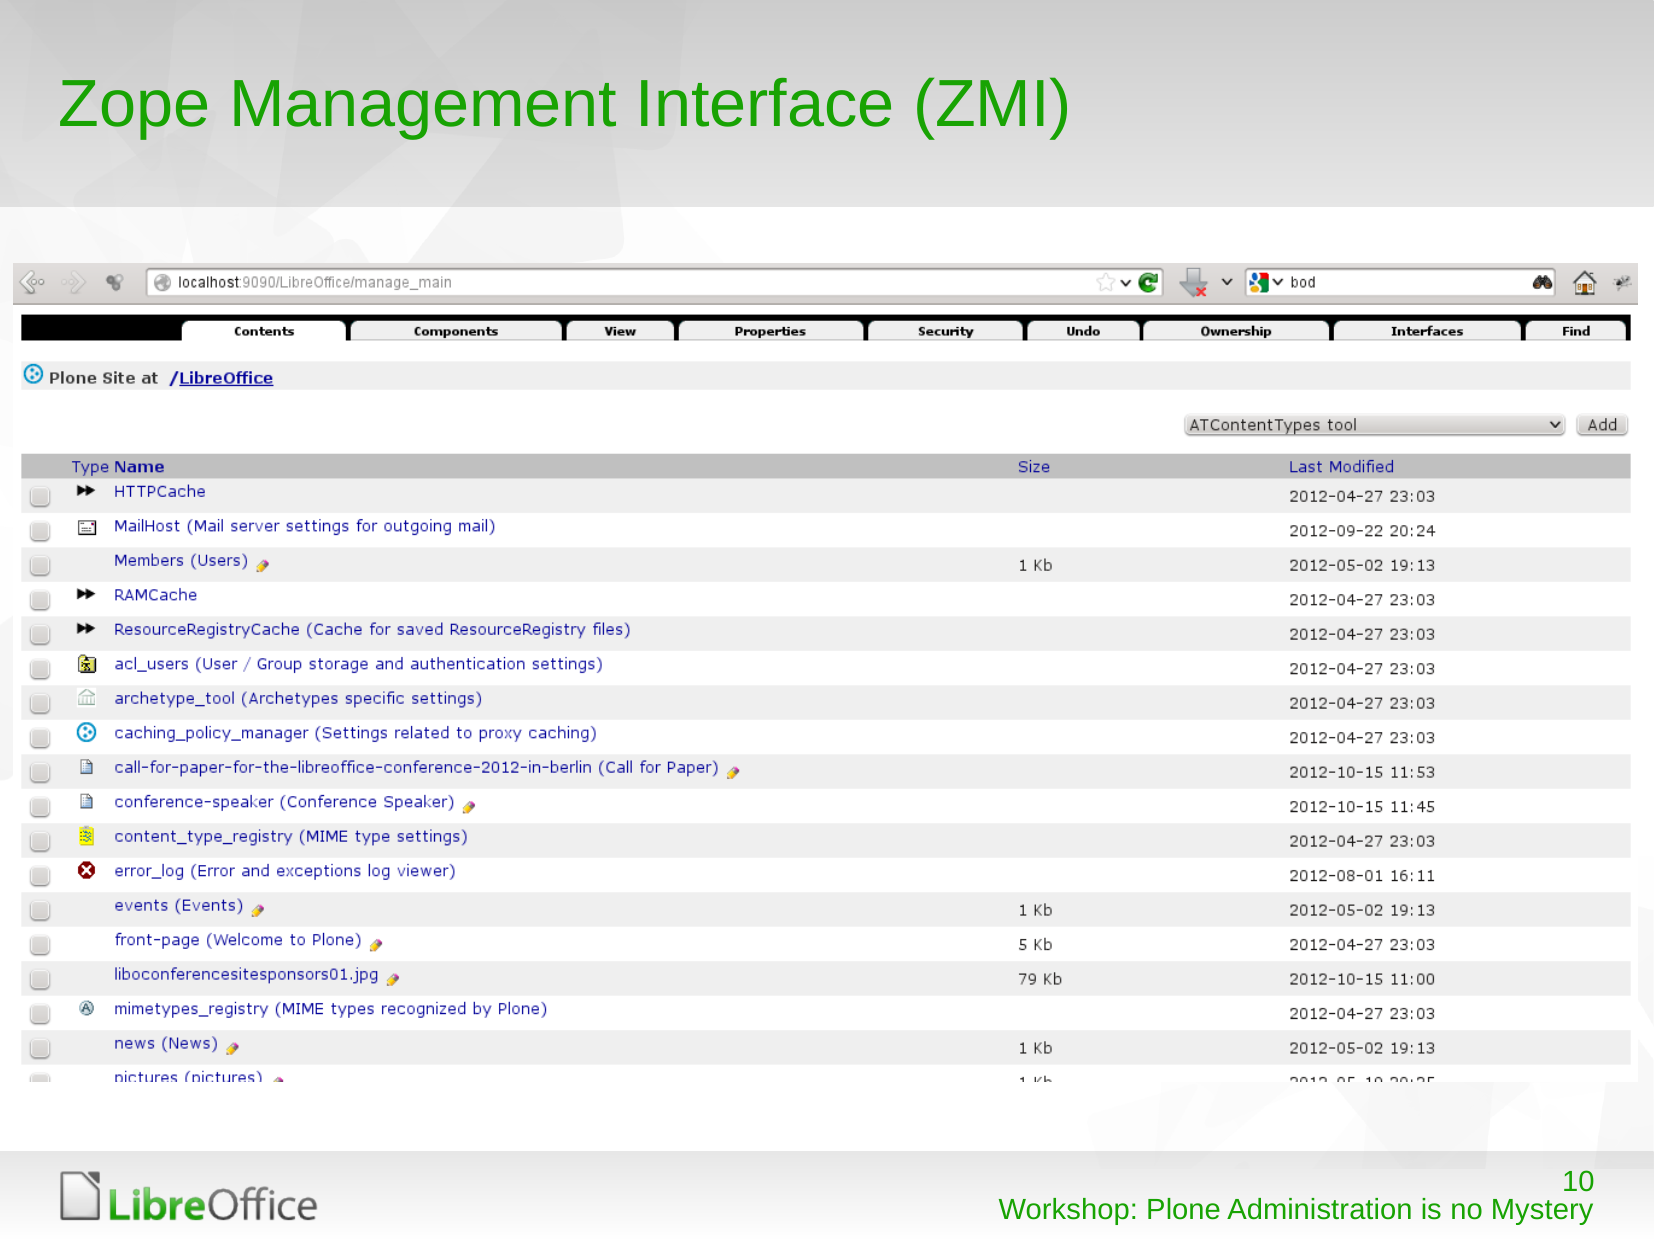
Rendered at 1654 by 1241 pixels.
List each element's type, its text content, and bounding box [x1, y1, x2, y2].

picture [0, 0, 1654, 1169]
picture [41, 1152, 337, 1240]
title Zope Management Interface (ZMI) [59, 29, 1595, 178]
